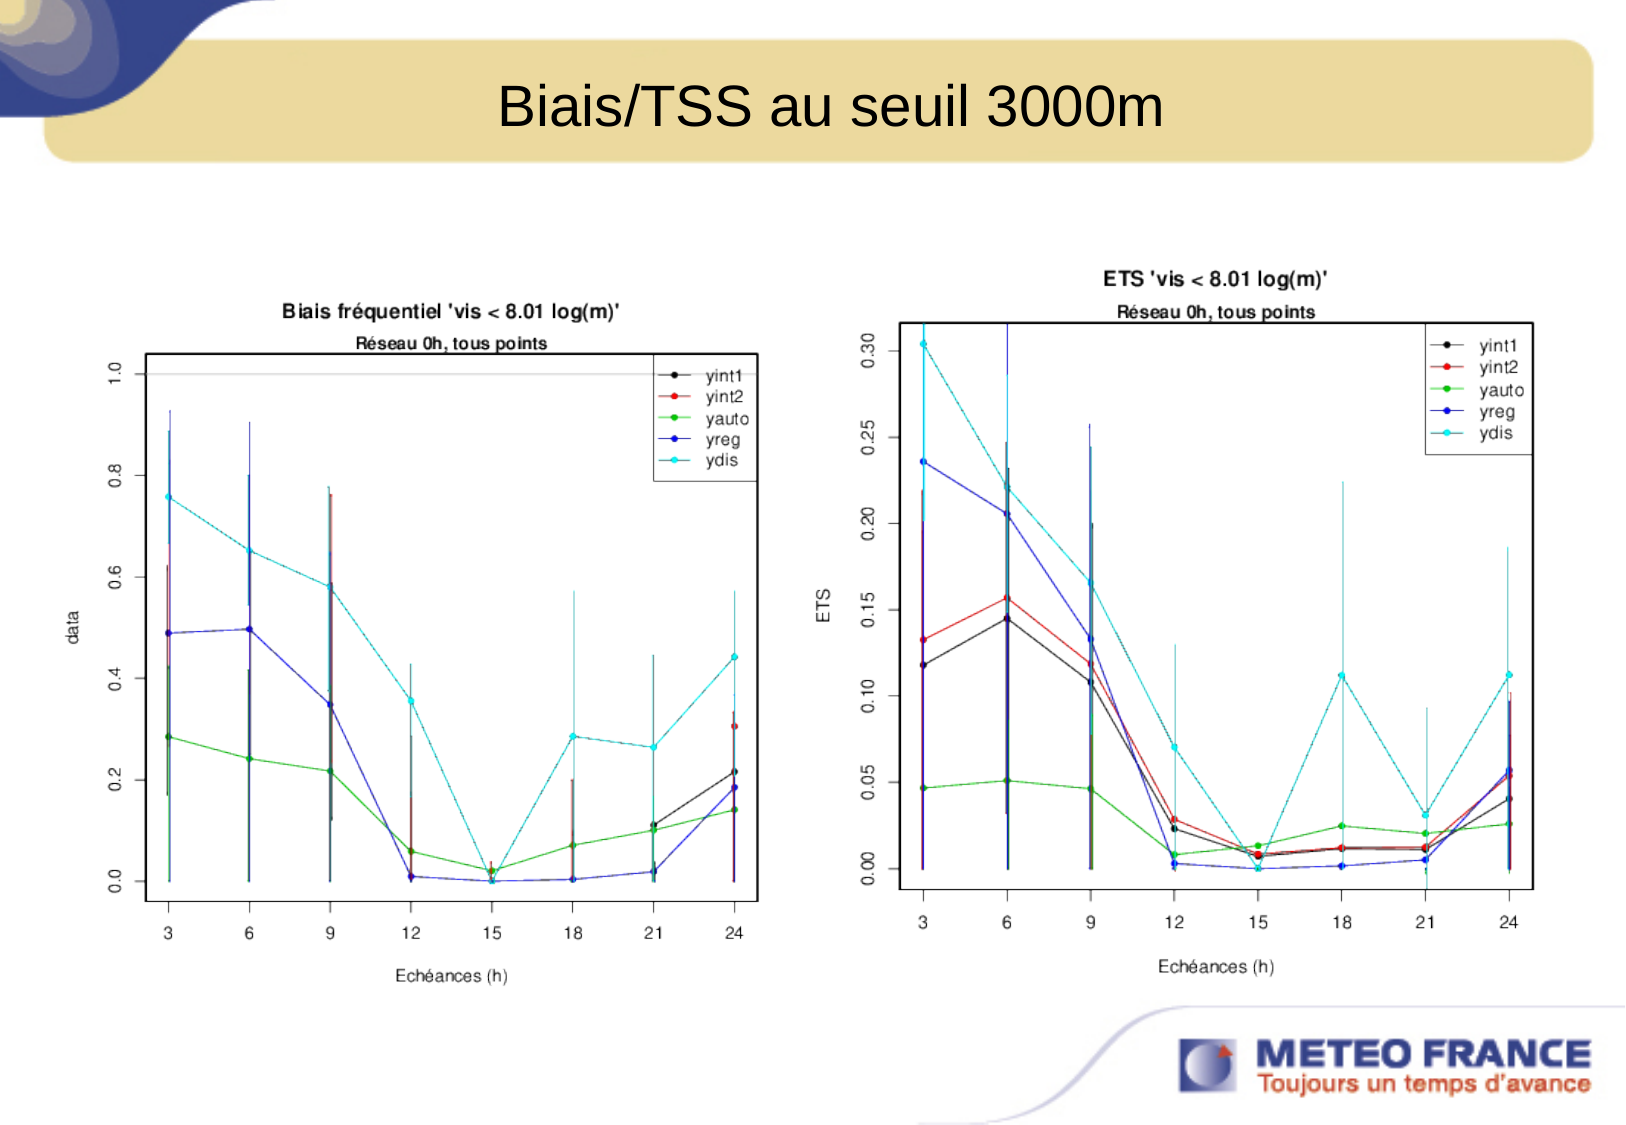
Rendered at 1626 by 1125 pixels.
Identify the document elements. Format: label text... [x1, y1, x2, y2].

picture [0, 0, 1626, 1125]
title Biais/TSS au seuil 3000m [185, 45, 1479, 161]
